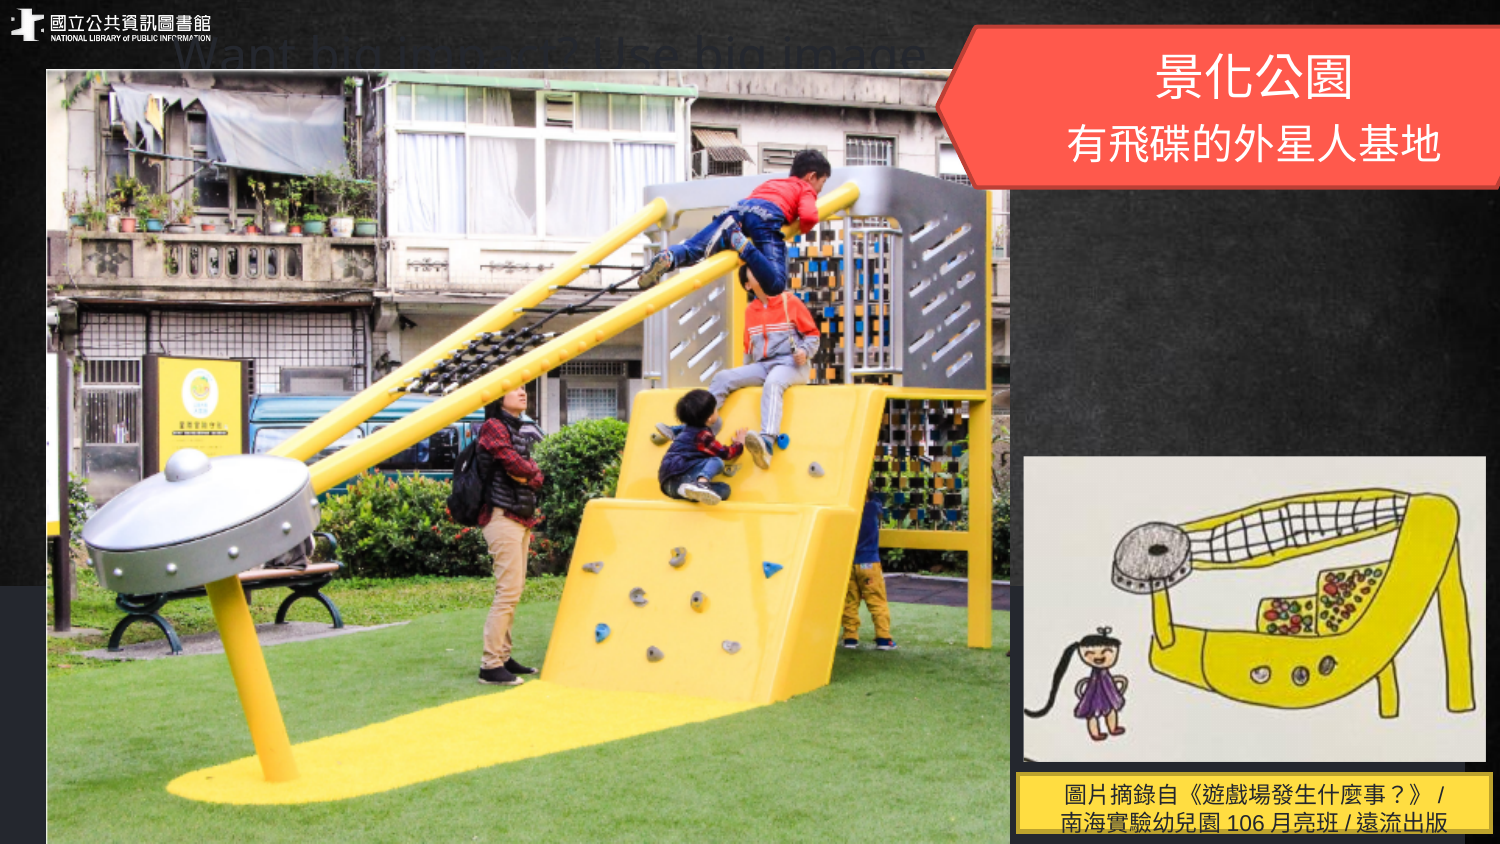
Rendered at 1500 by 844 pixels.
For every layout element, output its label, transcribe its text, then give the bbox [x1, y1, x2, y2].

picture [1023, 456, 1486, 762]
text_box 圖片摘錄自《遊戲場發生什麼事？》/ 南海實驗幼兒園106月亮班/遠流出版 [1018, 774, 1491, 831]
text_box 景化公園 有飛碟的外星人基地 [937, 26, 1500, 188]
title Want big impact? Use big image. [0, 30, 973, 89]
picture [46, 69, 1010, 844]
text_box [1010, 586, 1465, 844]
text_box [0, 586, 46, 844]
